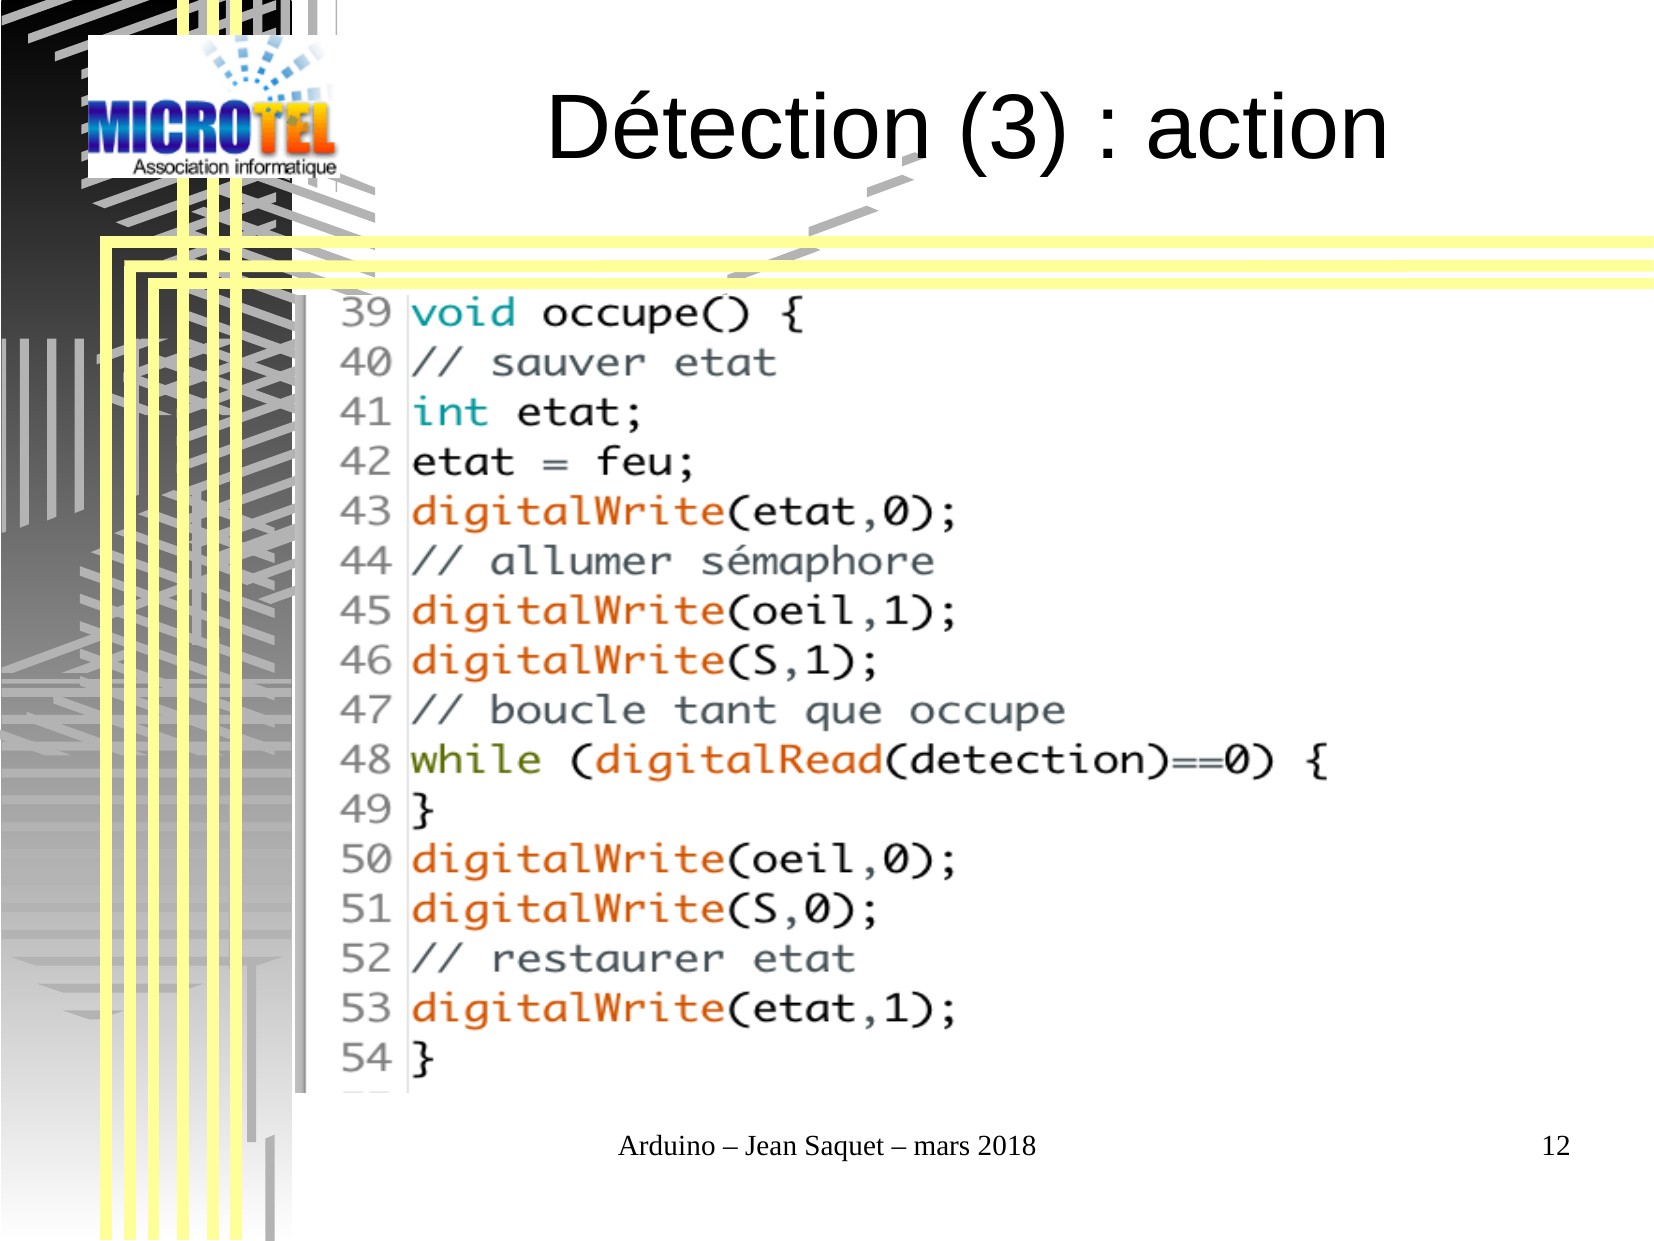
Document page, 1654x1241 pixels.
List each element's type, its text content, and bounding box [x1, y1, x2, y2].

title Détection (3) : action [383, 23, 1554, 231]
picture [88, 35, 340, 178]
picture [295, 295, 1565, 1093]
